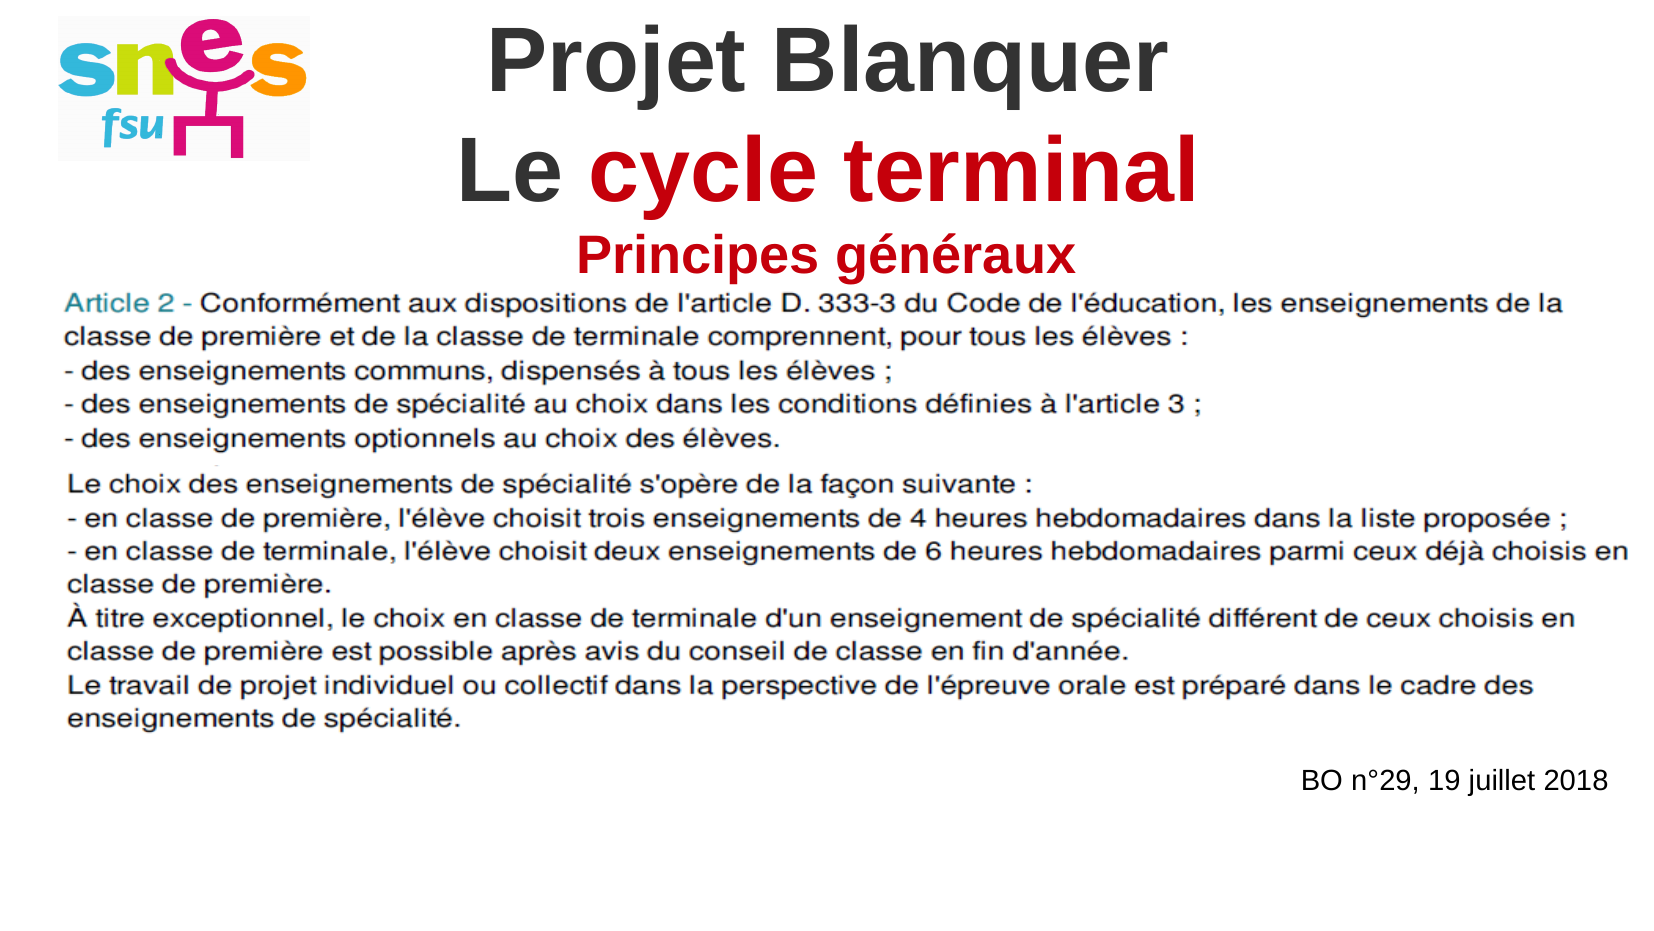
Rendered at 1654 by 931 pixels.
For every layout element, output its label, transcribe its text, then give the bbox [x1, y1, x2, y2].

picture [61, 465, 1642, 740]
text_box BO n°29, 19 juillet 2018 [1285, 756, 1642, 807]
picture [58, 17, 310, 161]
picture [61, 288, 1642, 455]
title Projet Blanquer Le cycle terminal [122, 0, 1535, 180]
text_box Principes généraux [391, 217, 1262, 288]
